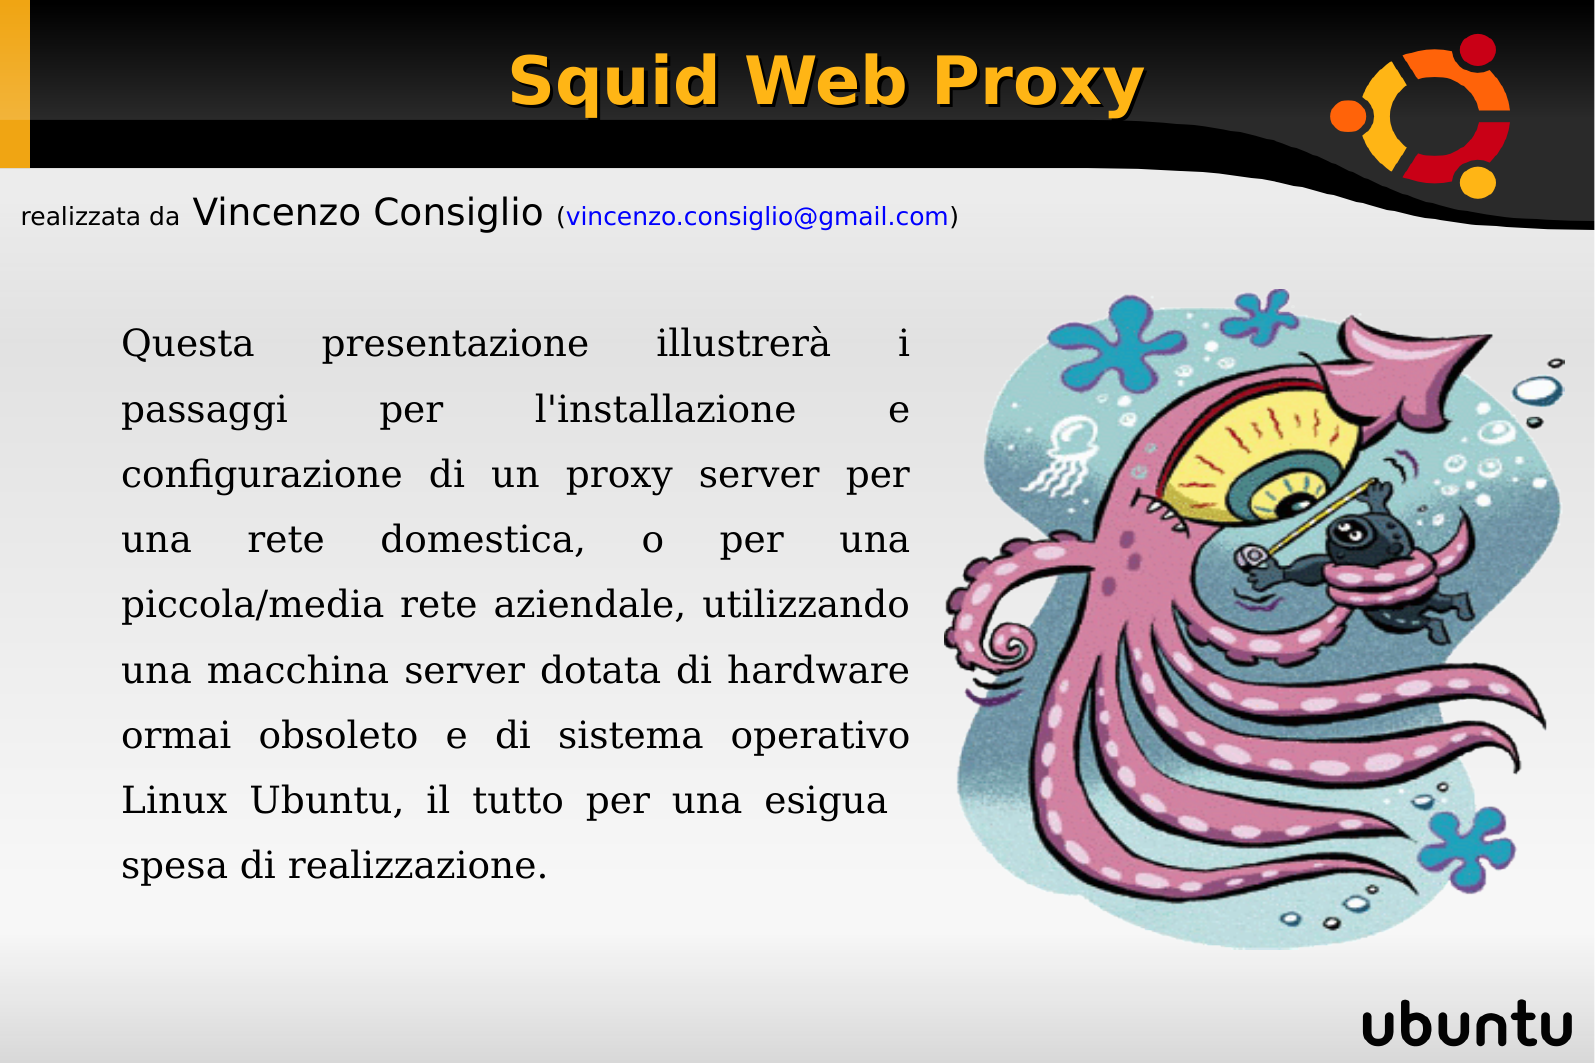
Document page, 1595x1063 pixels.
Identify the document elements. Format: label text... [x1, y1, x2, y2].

picture [0, 0, 1595, 1063]
text_box Squid Web Proxy [118, 35, 1536, 129]
text_box Questa presentazione illustrerà i passaggi per l'installazione e configurazione di un proxy server per una rete domestica, o per una piccola/media rete aziendale, utilizzando una macchina server dotata di hardware ormai obsoleto e di sistema operativo Linux Ubuntu, il tutto per una esigua spesa di realizzazione. [118, 293, 916, 1004]
text_box realizzata da Vincenzo Consiglio (vincenzo.consiglio@gmail.com) [17, 183, 993, 243]
